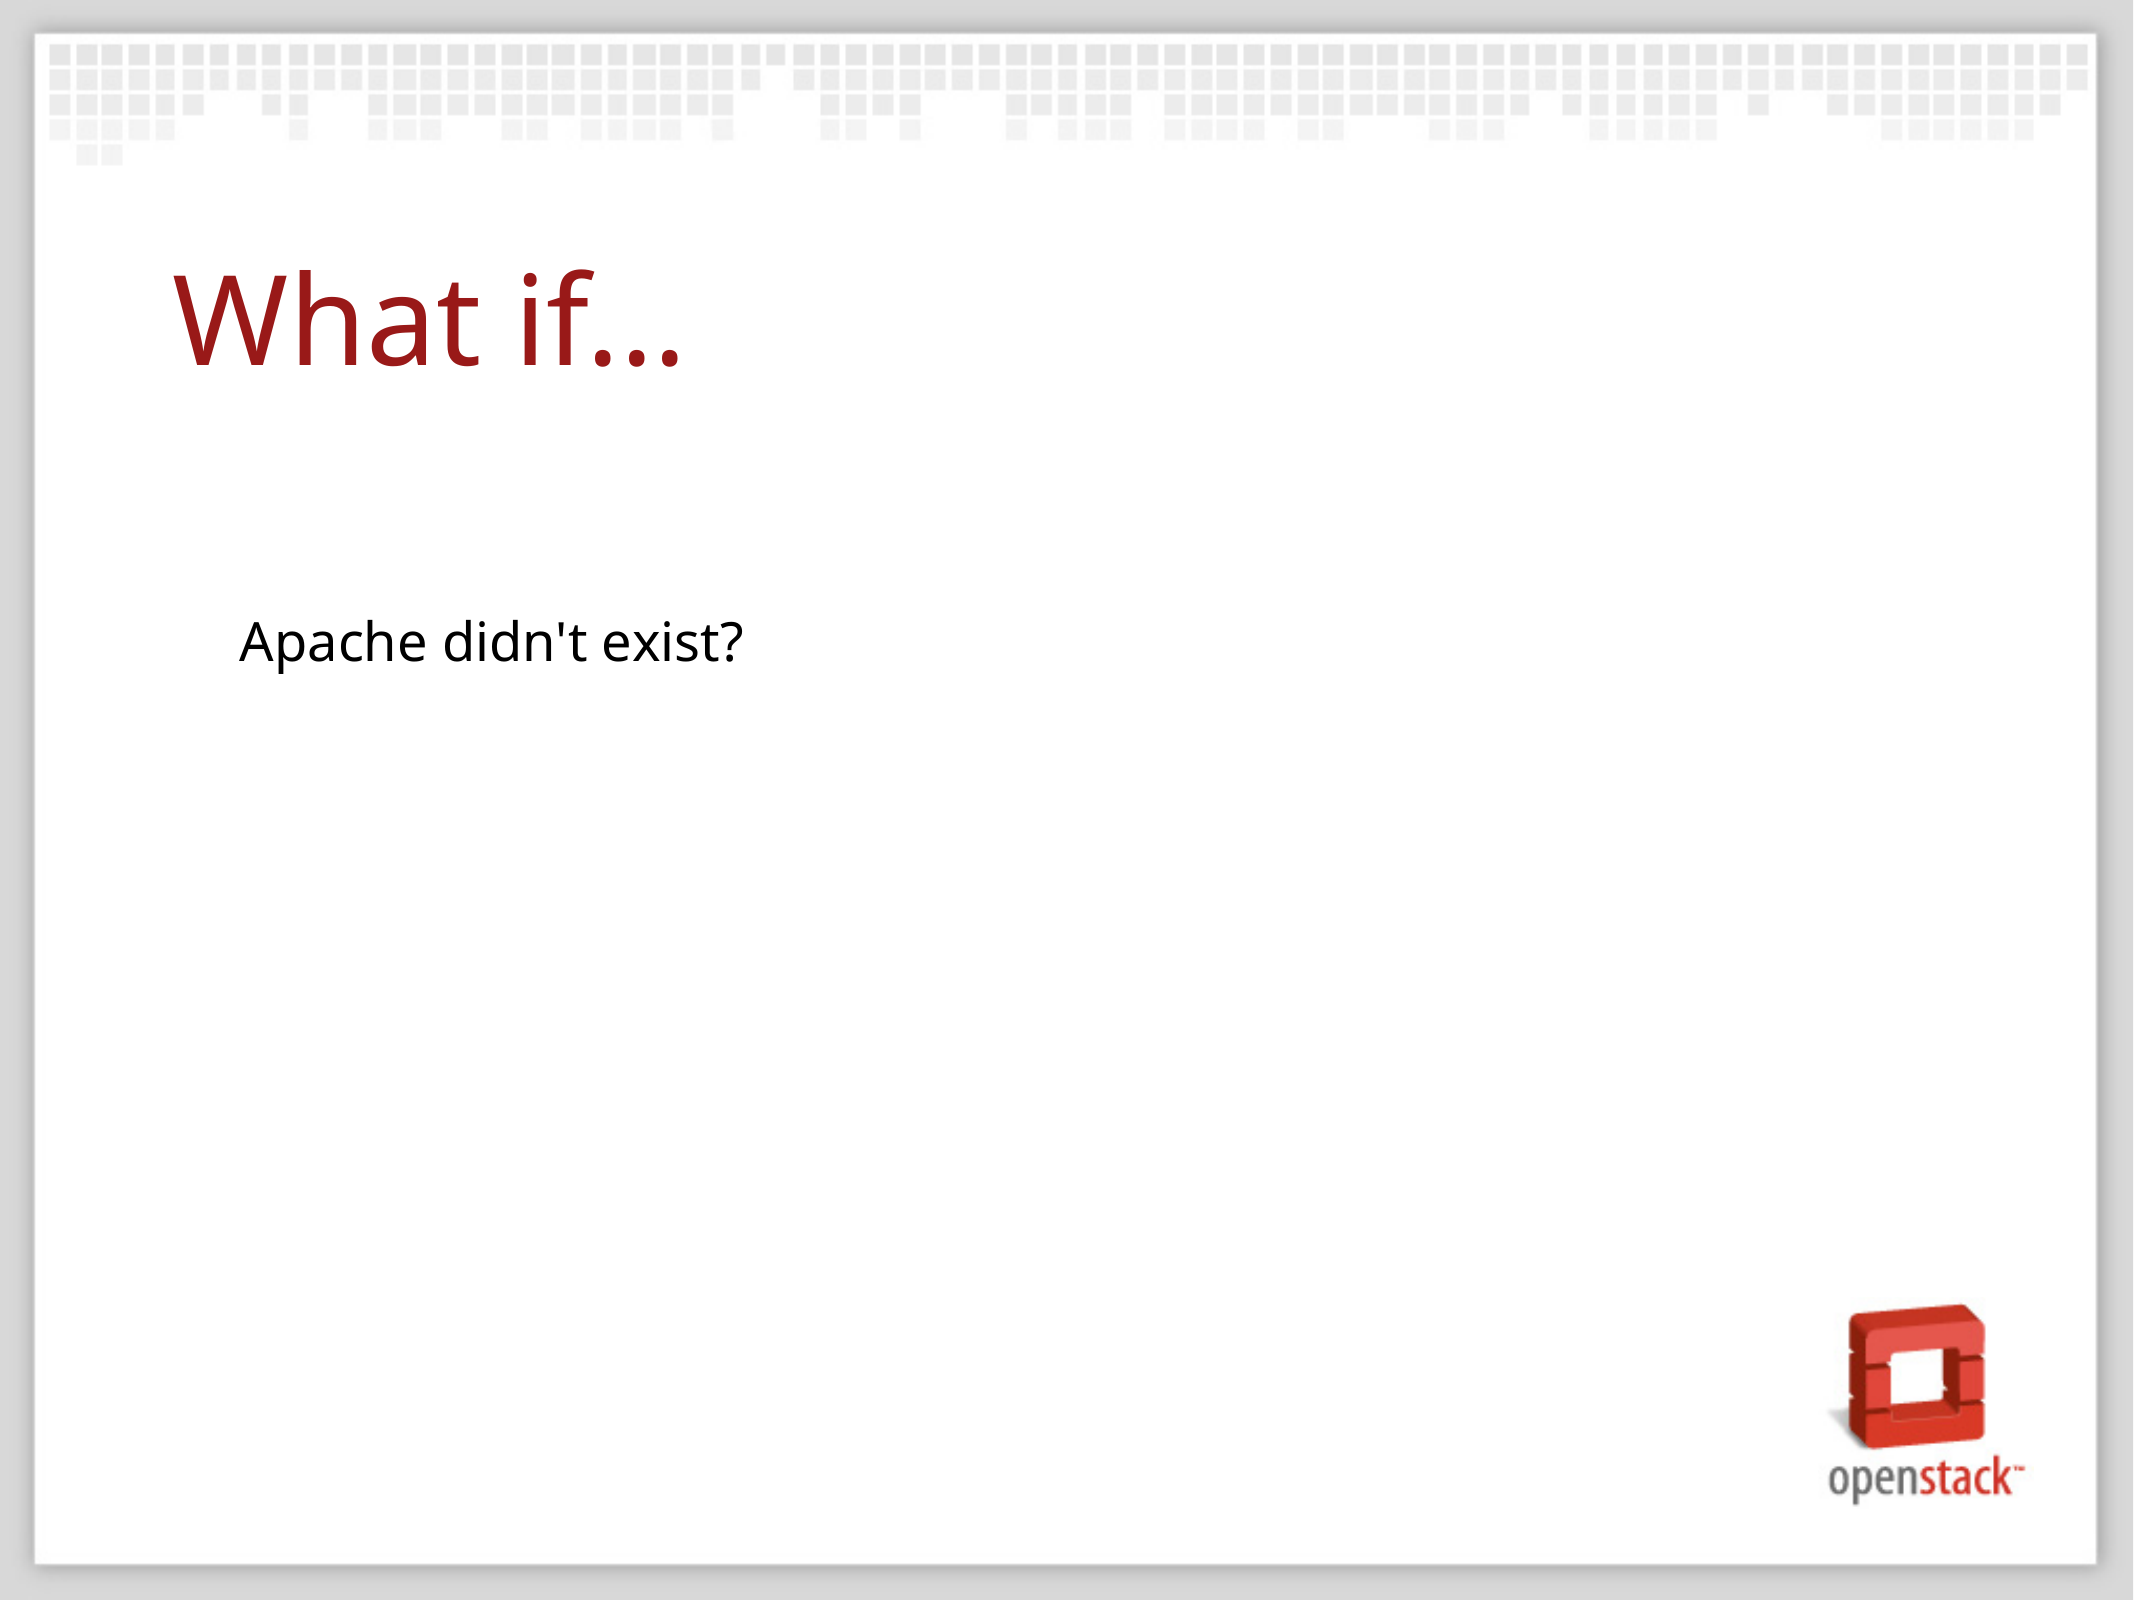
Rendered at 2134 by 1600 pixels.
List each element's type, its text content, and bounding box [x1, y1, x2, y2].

text_box Apache didn't exist? [225, 600, 1913, 680]
picture [0, 0, 2134, 1600]
title What if... [164, 232, 1969, 776]
